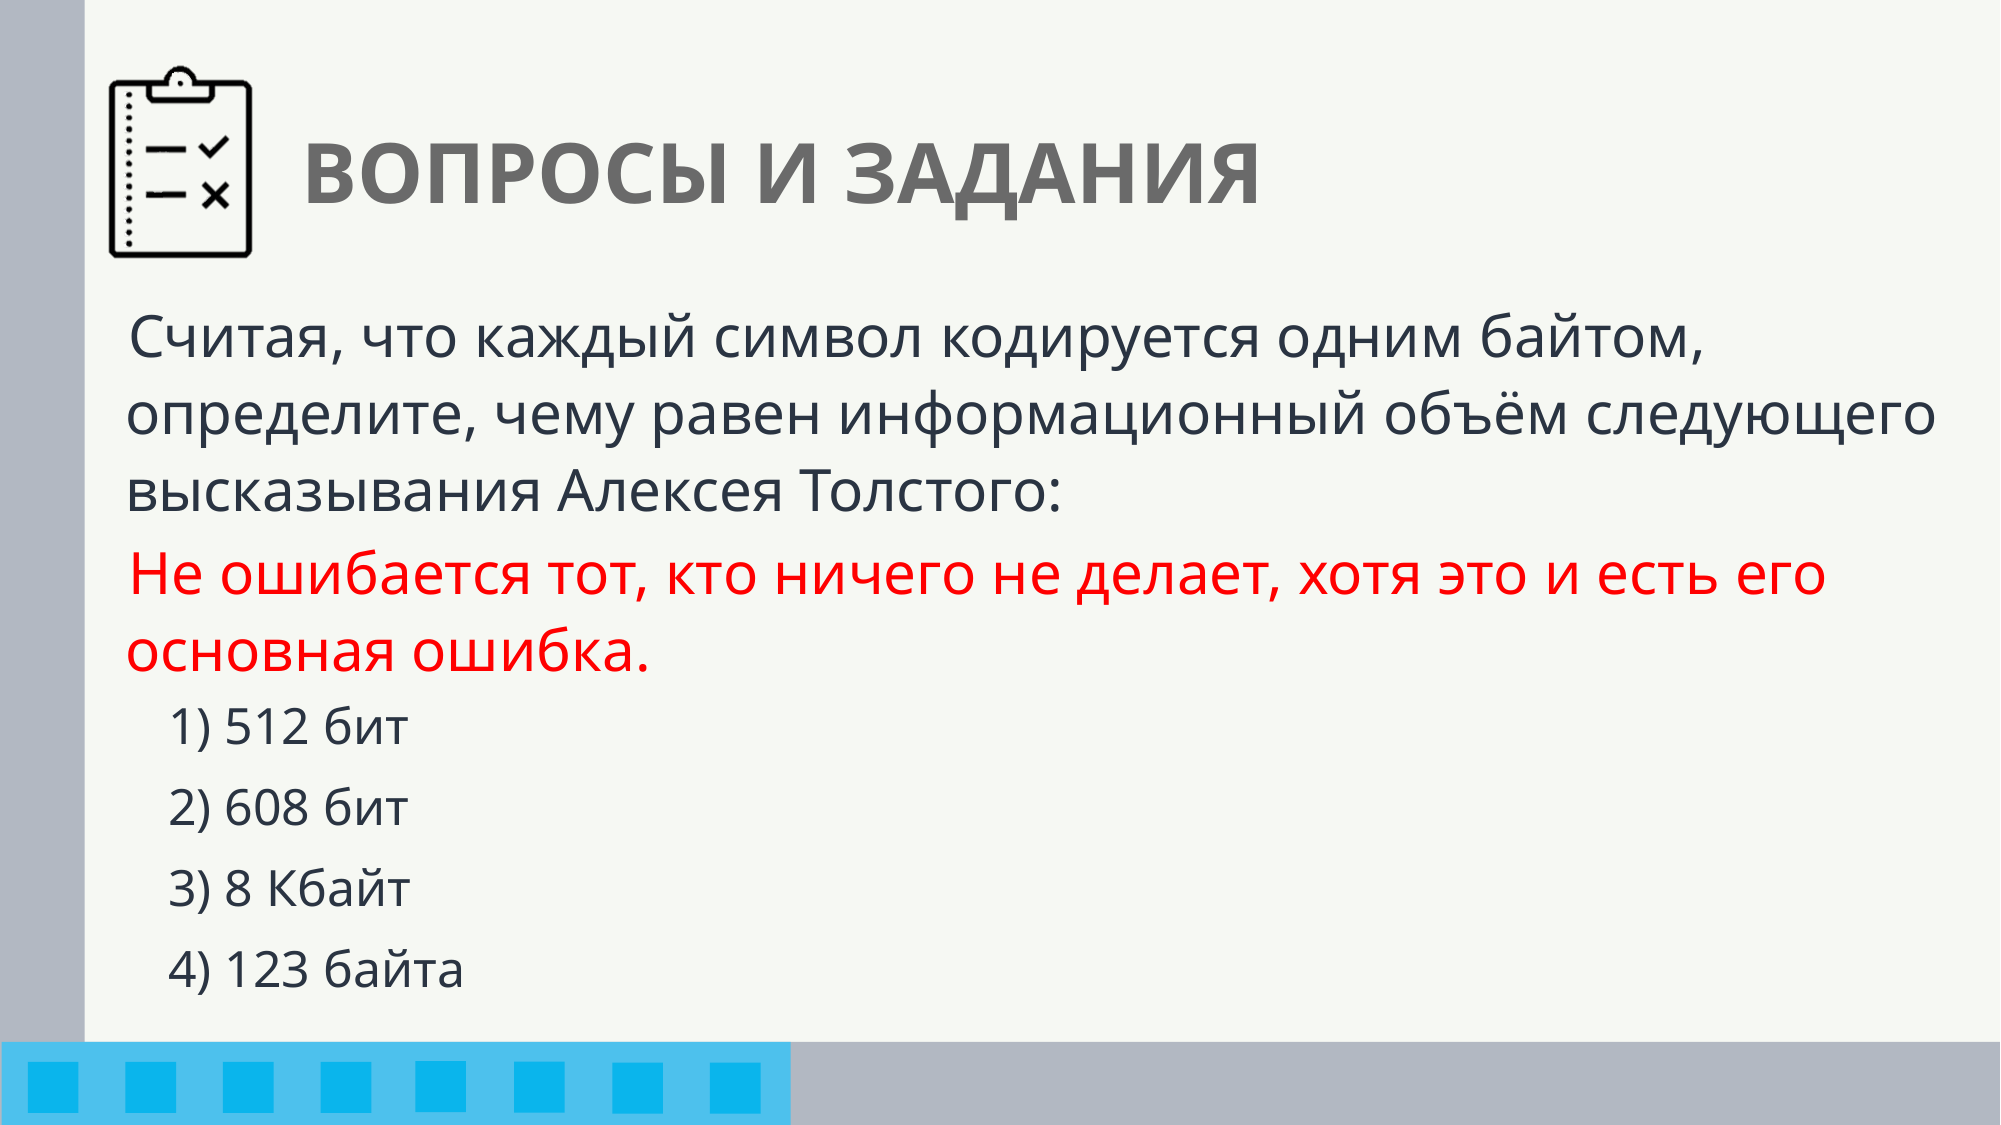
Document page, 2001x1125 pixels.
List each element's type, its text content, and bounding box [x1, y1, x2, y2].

list Считая, что каждый символ кодируется одним байтом, определите, чему равен информационный объём следующего высказывания Алексея Толстого: Не ошибается тот, кто ничего не делает, хотя это и есть его основная ошибка. 512 бит 608 бит 8 Кбайт 123 байта [110, 285, 2000, 1005]
title ВОПРОСЫ И ЗАДАНИЯ [285, 67, 1892, 285]
picture [85, 54, 286, 286]
